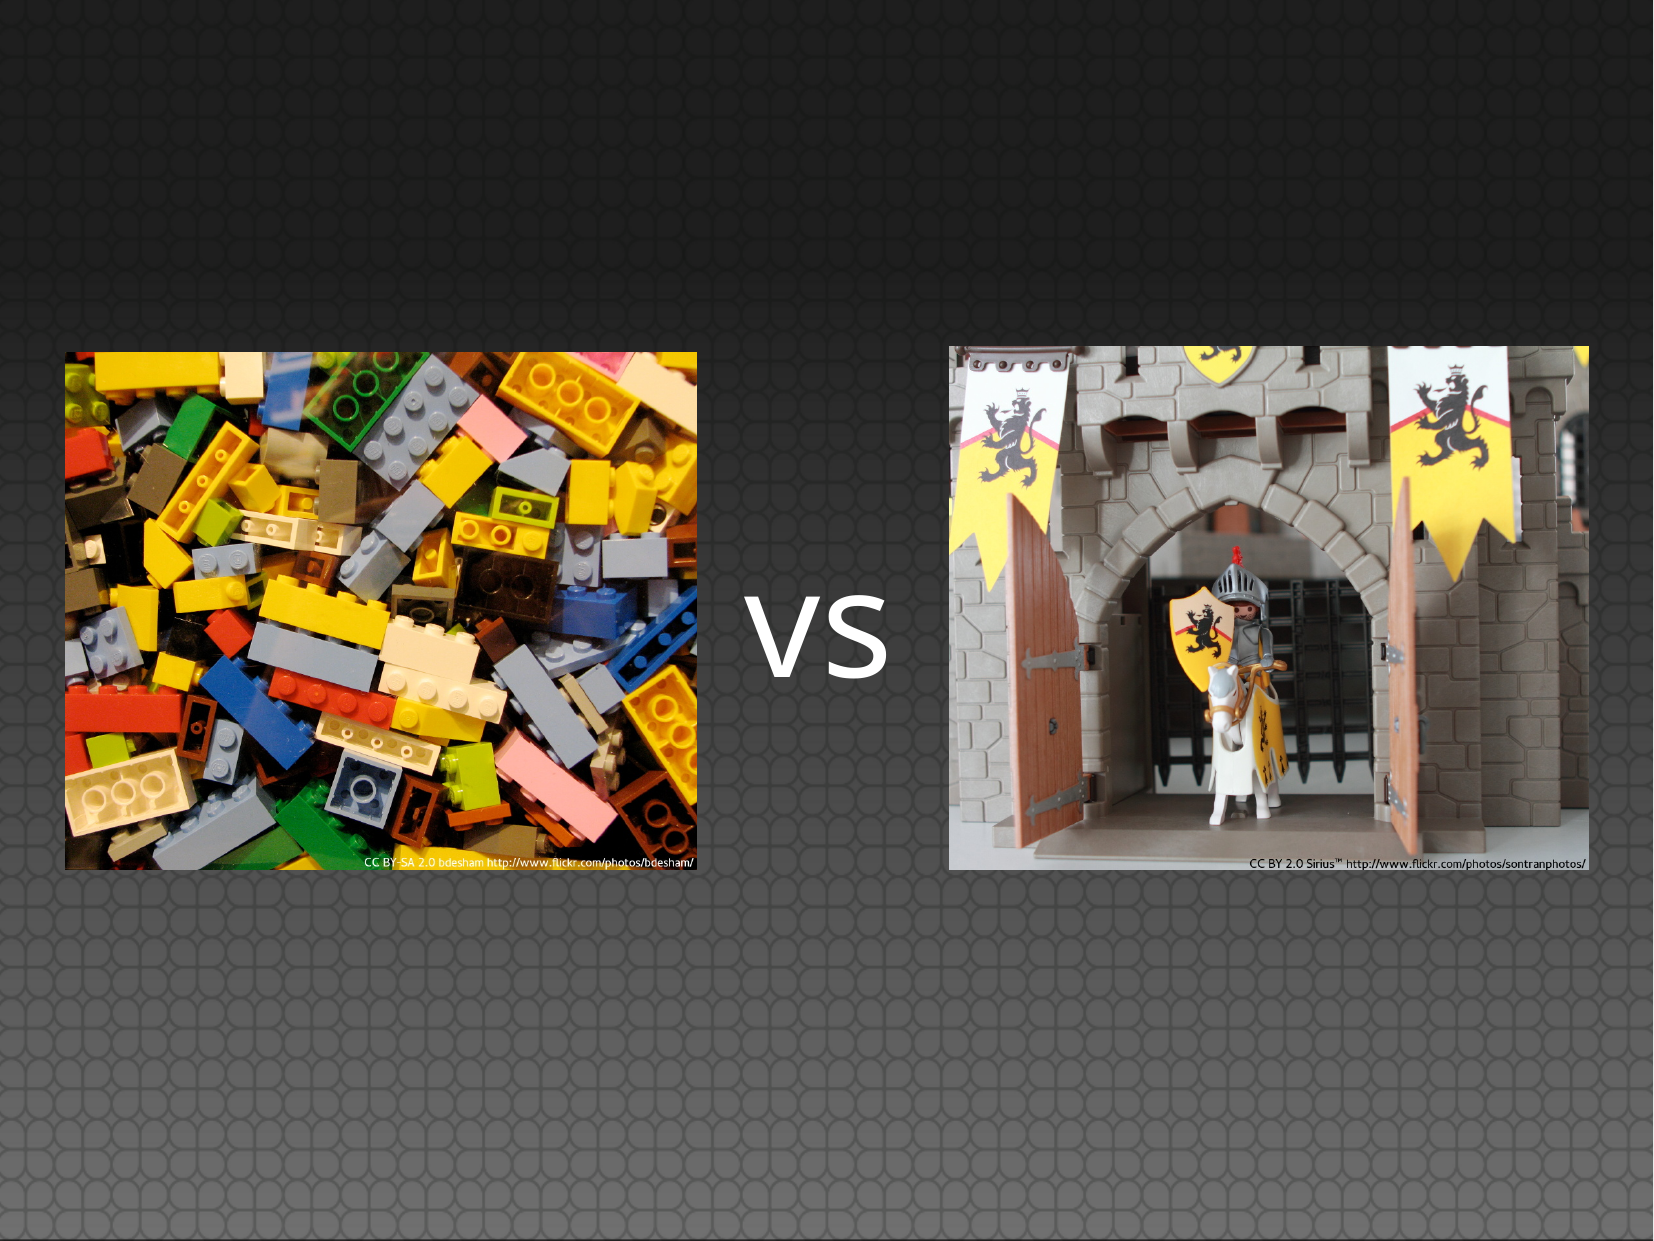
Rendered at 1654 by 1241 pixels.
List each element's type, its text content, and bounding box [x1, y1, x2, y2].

title vs [697, 525, 949, 713]
picture [0, 0, 1654, 1241]
